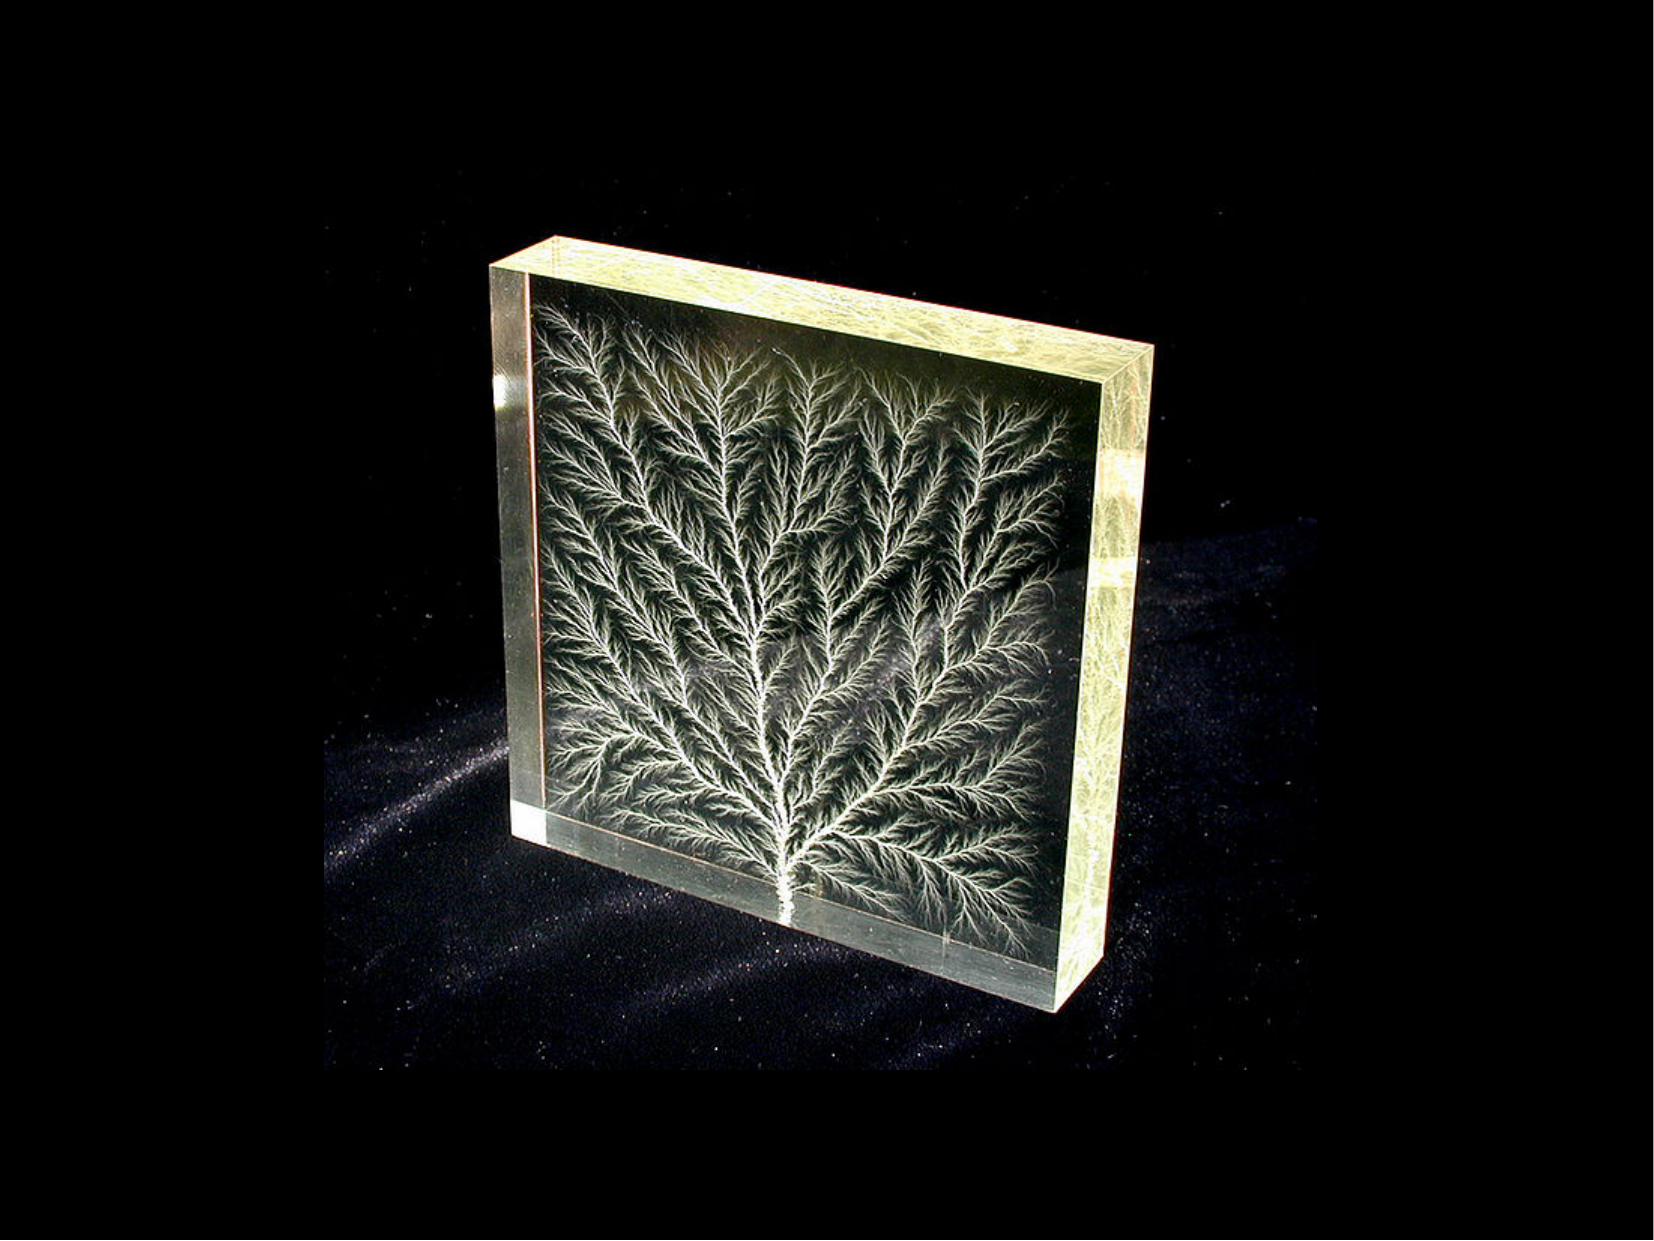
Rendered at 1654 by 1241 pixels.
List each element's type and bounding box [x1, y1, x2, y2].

picture [324, 169, 1317, 1070]
